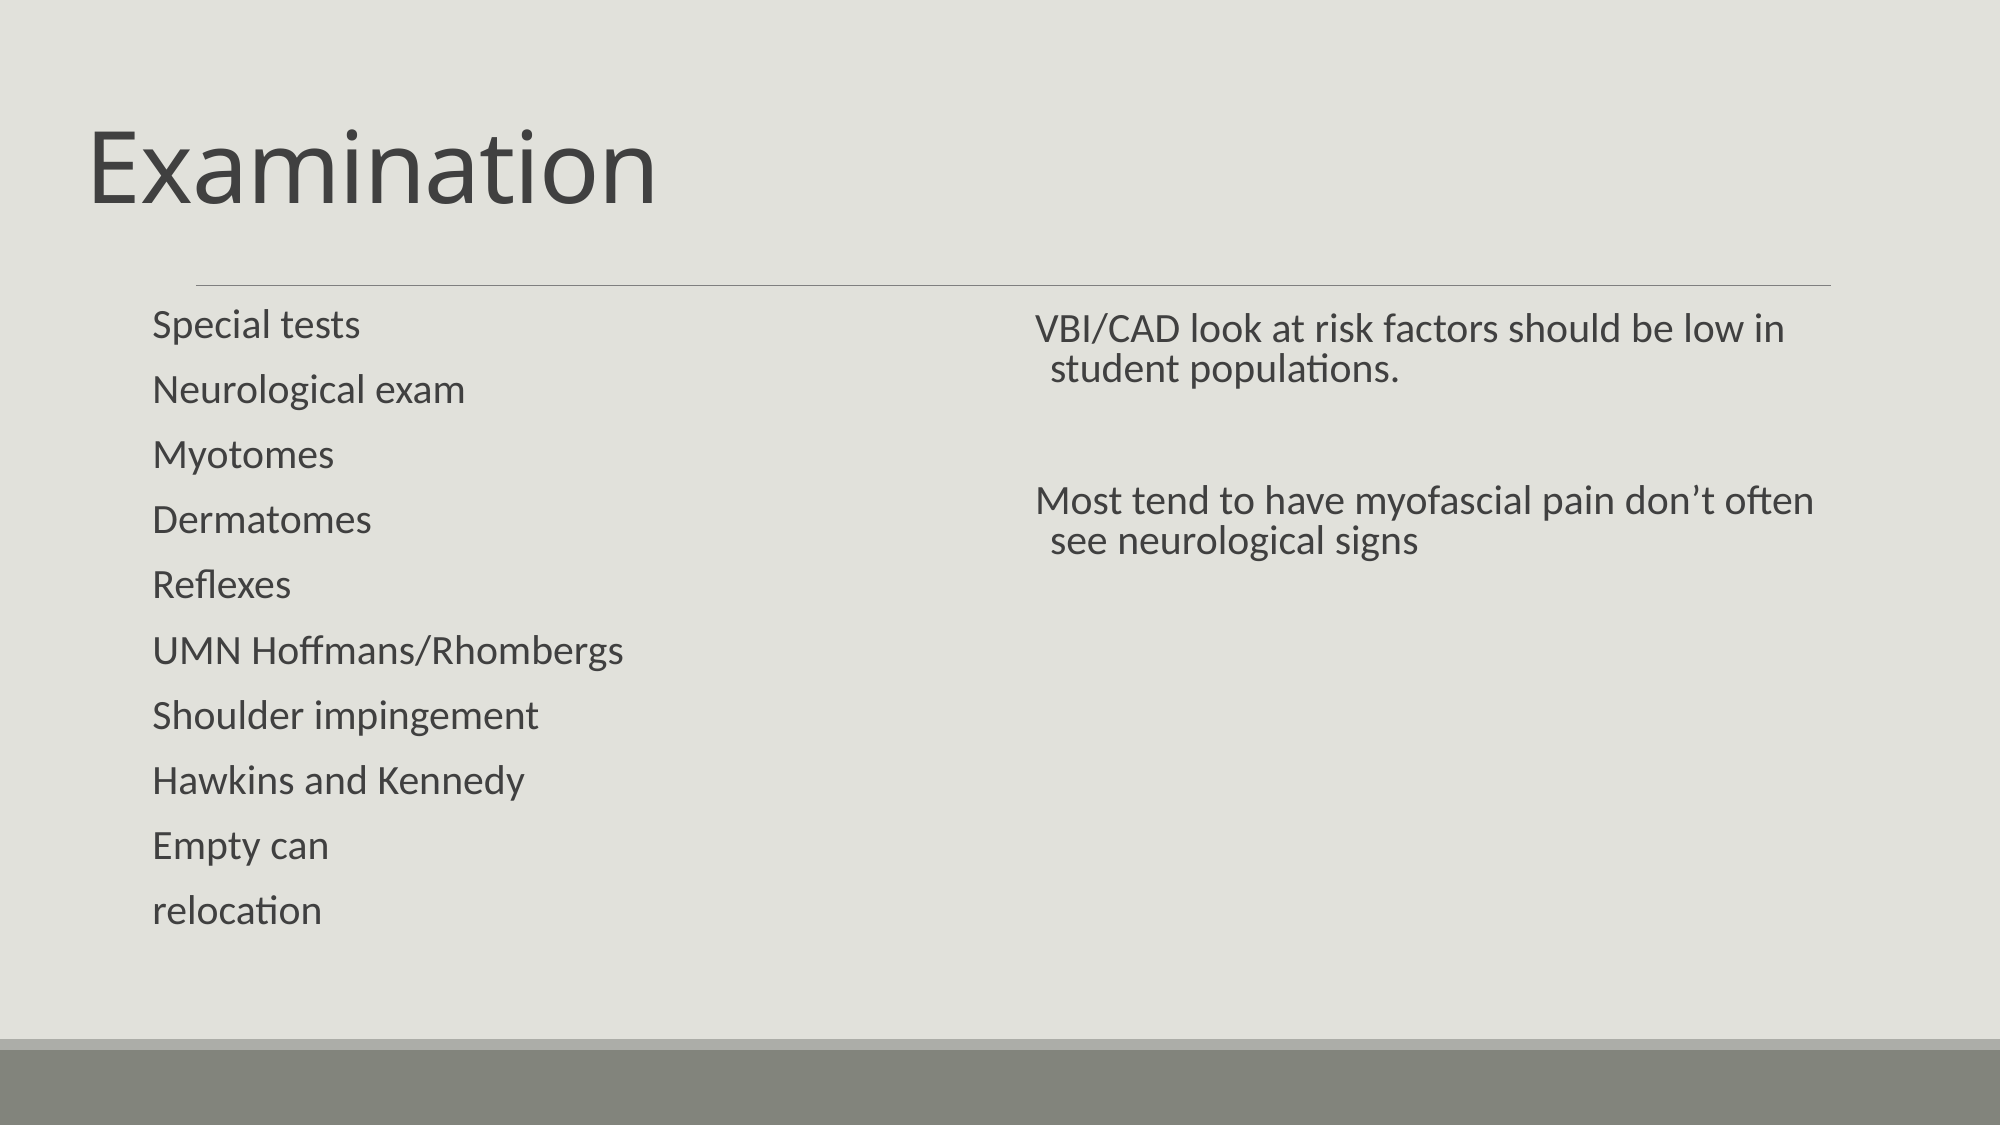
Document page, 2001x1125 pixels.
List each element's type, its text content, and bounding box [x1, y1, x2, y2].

list Special tests Neurological exam Myotomes Dermatomes Reflexes UMN Hoffmans/Rhombergs Shoulder impingement Hawkins and Kennedy Empty can relocation [137, 299, 1086, 1014]
list VBI/CAD look at risk factors should be low in student populations. Most tend to have myofascial pain don’t often see neurological signs [1020, 302, 1831, 963]
title Examination [70, 47, 1831, 232]
